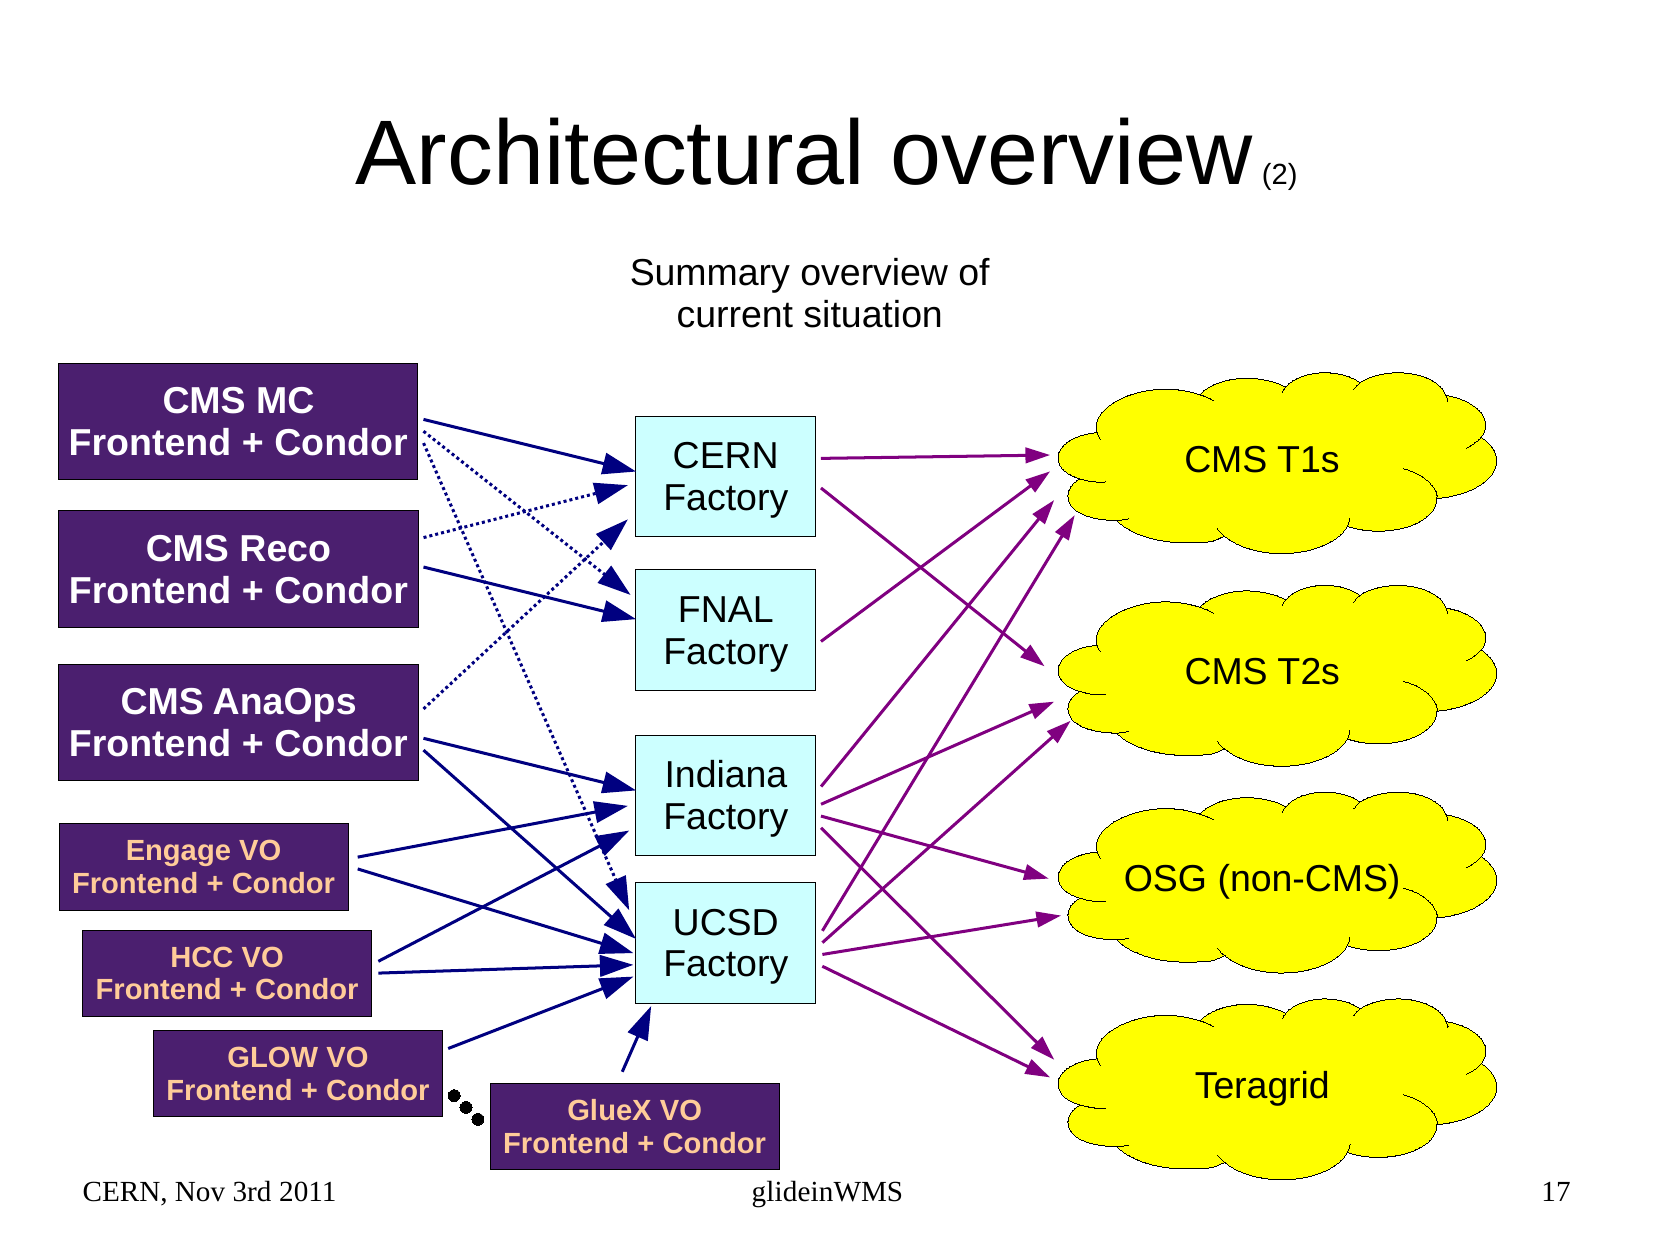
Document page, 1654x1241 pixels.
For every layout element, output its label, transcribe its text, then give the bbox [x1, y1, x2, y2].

text_box FNAL Factory [635, 569, 816, 691]
text_box CMS AnaOps Frontend + Condor [58, 664, 419, 781]
text_box [459, 1101, 473, 1114]
text_box CMS T1s [1058, 372, 1497, 554]
text_box CMS Reco Frontend + Condor [58, 510, 419, 628]
title Architectural overview (2) [82, 56, 1571, 250]
text_box OSG (non-CMS) [1058, 792, 1497, 974]
text_box [471, 1113, 484, 1126]
text_box [448, 1089, 461, 1102]
text_box Engage VO Frontend + Condor [59, 823, 349, 911]
text_box GlueX VO Frontend + Condor [490, 1083, 780, 1170]
text_box HCC VO Frontend + Condor [82, 930, 372, 1017]
text_box CERN Factory [635, 416, 816, 537]
text_box Teragrid [1058, 998, 1497, 1180]
text_box UCSD Factory [635, 882, 816, 1004]
text_box CMS T2s [1058, 585, 1497, 767]
text_box GLOW VO Frontend + Condor [153, 1030, 443, 1117]
text_box Indiana Factory [635, 735, 816, 856]
text_box CMS MC Frontend + Condor [58, 363, 418, 480]
text_box Summary overview of current situation [615, 243, 1005, 343]
